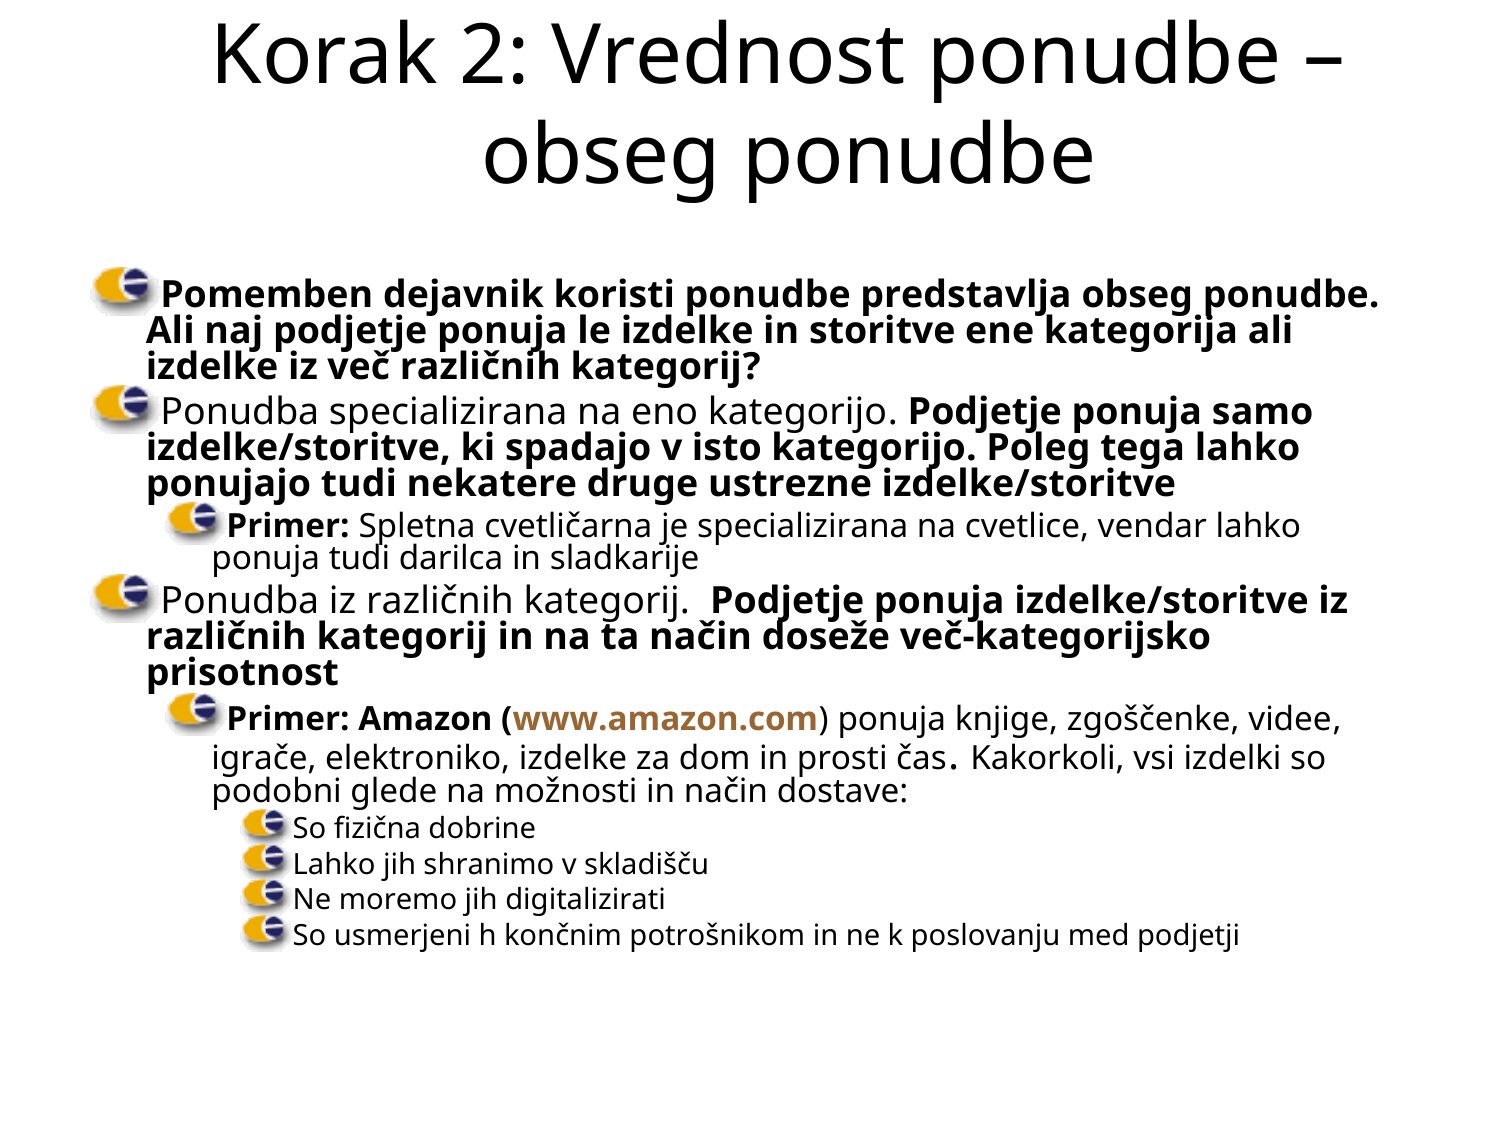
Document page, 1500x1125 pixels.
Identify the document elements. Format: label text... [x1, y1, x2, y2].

title Korak 2: Vrednost ponudbe – obseg ponudbe [77, 0, 1500, 208]
list Pomemben dejavnik koristi ponudbe predstavlja obseg ponudbe. Ali naj podjetje ponuja le izdelke in storitve ene kategorija ali izdelke iz več različnih kategorij? Ponudba specializirana na eno kategorijo. Podjetje ponuja samo izdelke/storitve, ki spadajo v isto kategorijo. Poleg tega lahko ponujajo tudi nekatere druge ustrezne izdelke/storitve Primer: Spletna cvetličarna je specializirana na cvetlice, vendar lahko ponuja tudi darilca in sladkarije Ponudba iz različnih kategorij. Podjetje ponuja izdelke/storitve iz različnih kategorij in na ta način doseže več-kategorijsko prisotnost Primer: Amazon (www.amazon.com) ponuja knjige, zgoščenke, videe, igrače, elektroniko, izdelke za dom in prosti čas. Kakorkoli, vsi izdelki so podobni glede na možnosti in način dostave: So fizična dobrine Lahko jih shranimo v skladišču Ne moremo jih digitalizirati So usmerjeni h končnim potrošnikom in ne k poslovanju med podjetji [74, 270, 1417, 1034]
